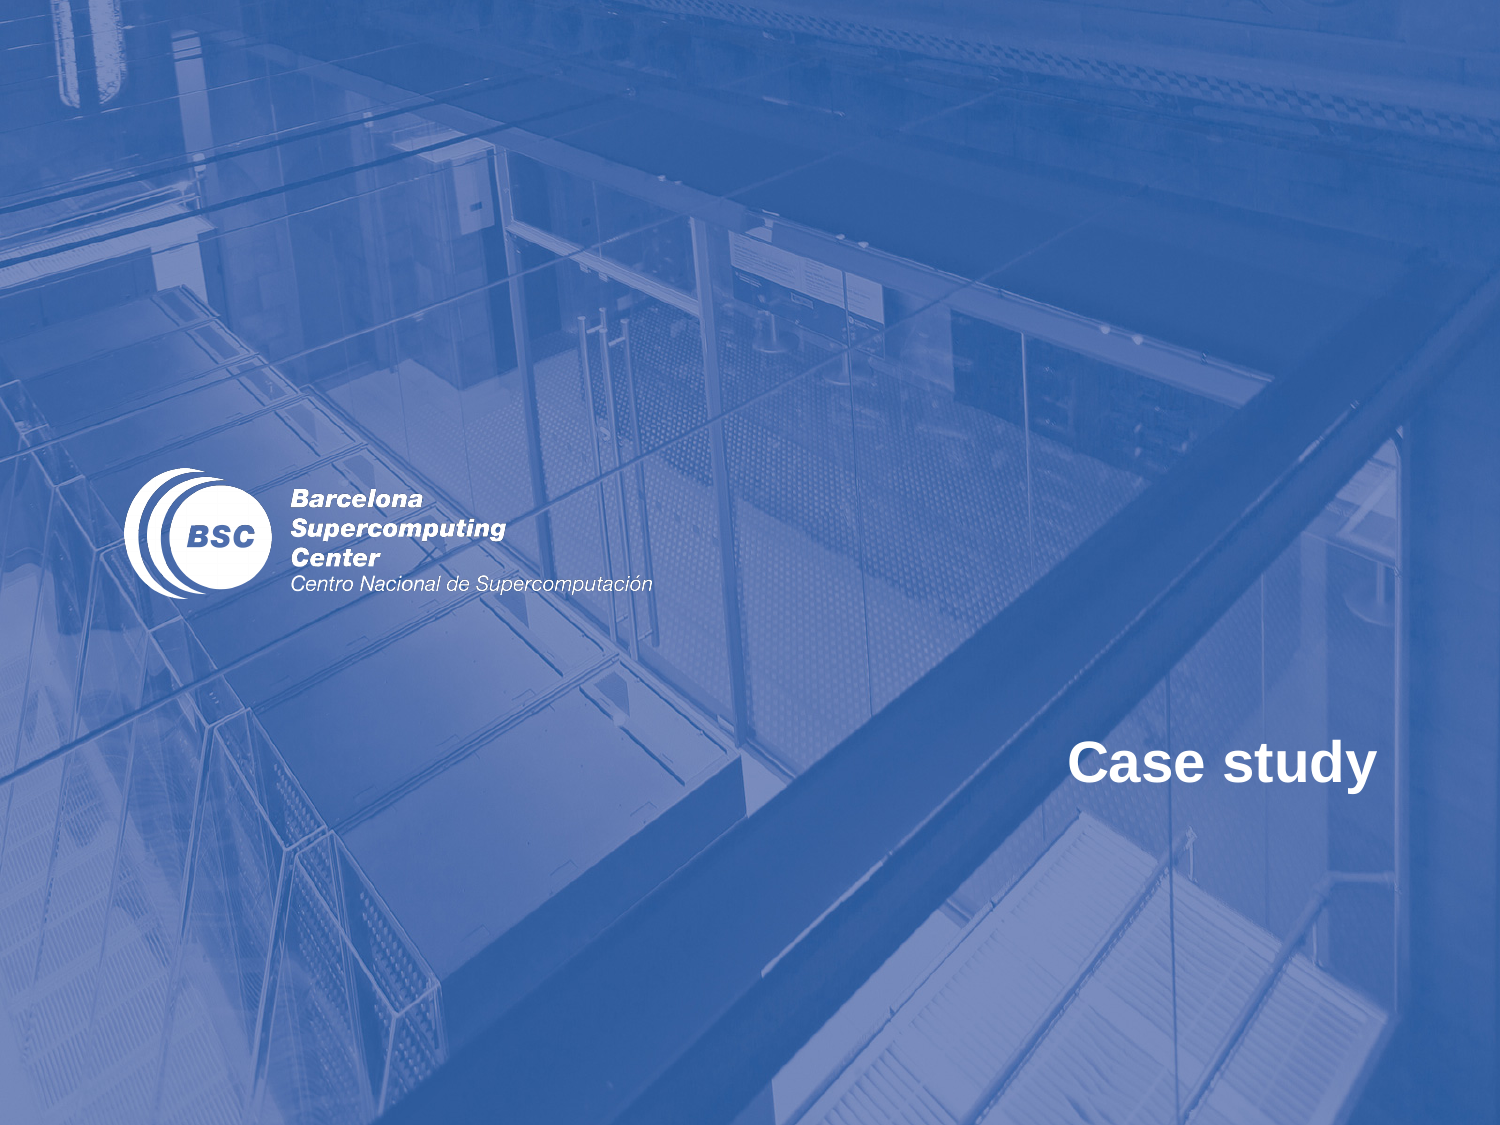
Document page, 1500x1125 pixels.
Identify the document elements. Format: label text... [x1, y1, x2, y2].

title Case study [118, 717, 1394, 941]
picture [0, 0, 1500, 1125]
